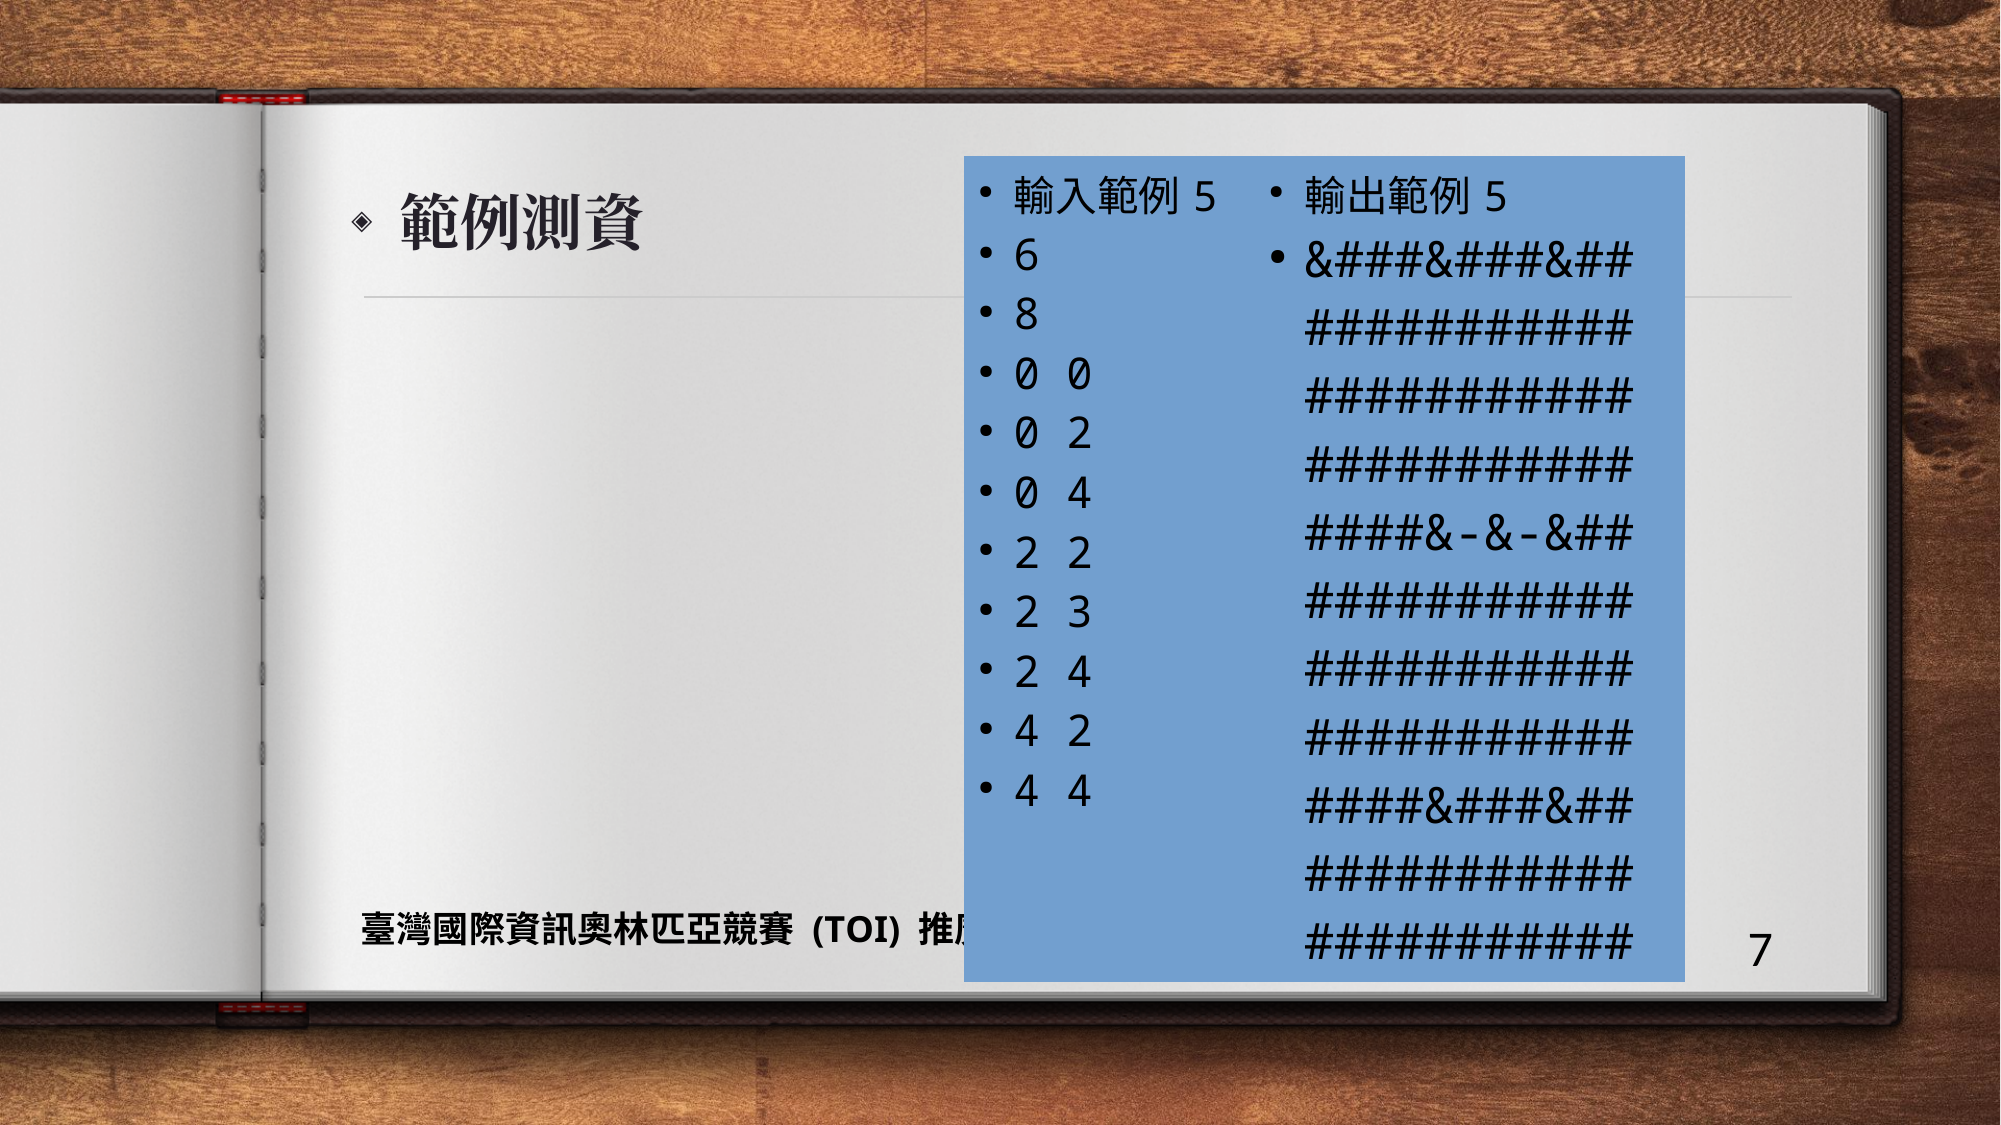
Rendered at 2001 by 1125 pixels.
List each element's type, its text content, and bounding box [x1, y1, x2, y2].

table_header 輸入範例5 6 8 0 0 0 2 0 4 2 2 2 3 2 4 4 2 4 4 [964, 156, 1254, 982]
text_box [1727, 896, 1848, 983]
list 範例測資 [336, 168, 964, 273]
table_header 輸出範例5 &###&###&## ########### ########### ########### ####&-&-&## ########### ########### ########### ####&###&## ########### ########### [1254, 156, 1685, 982]
